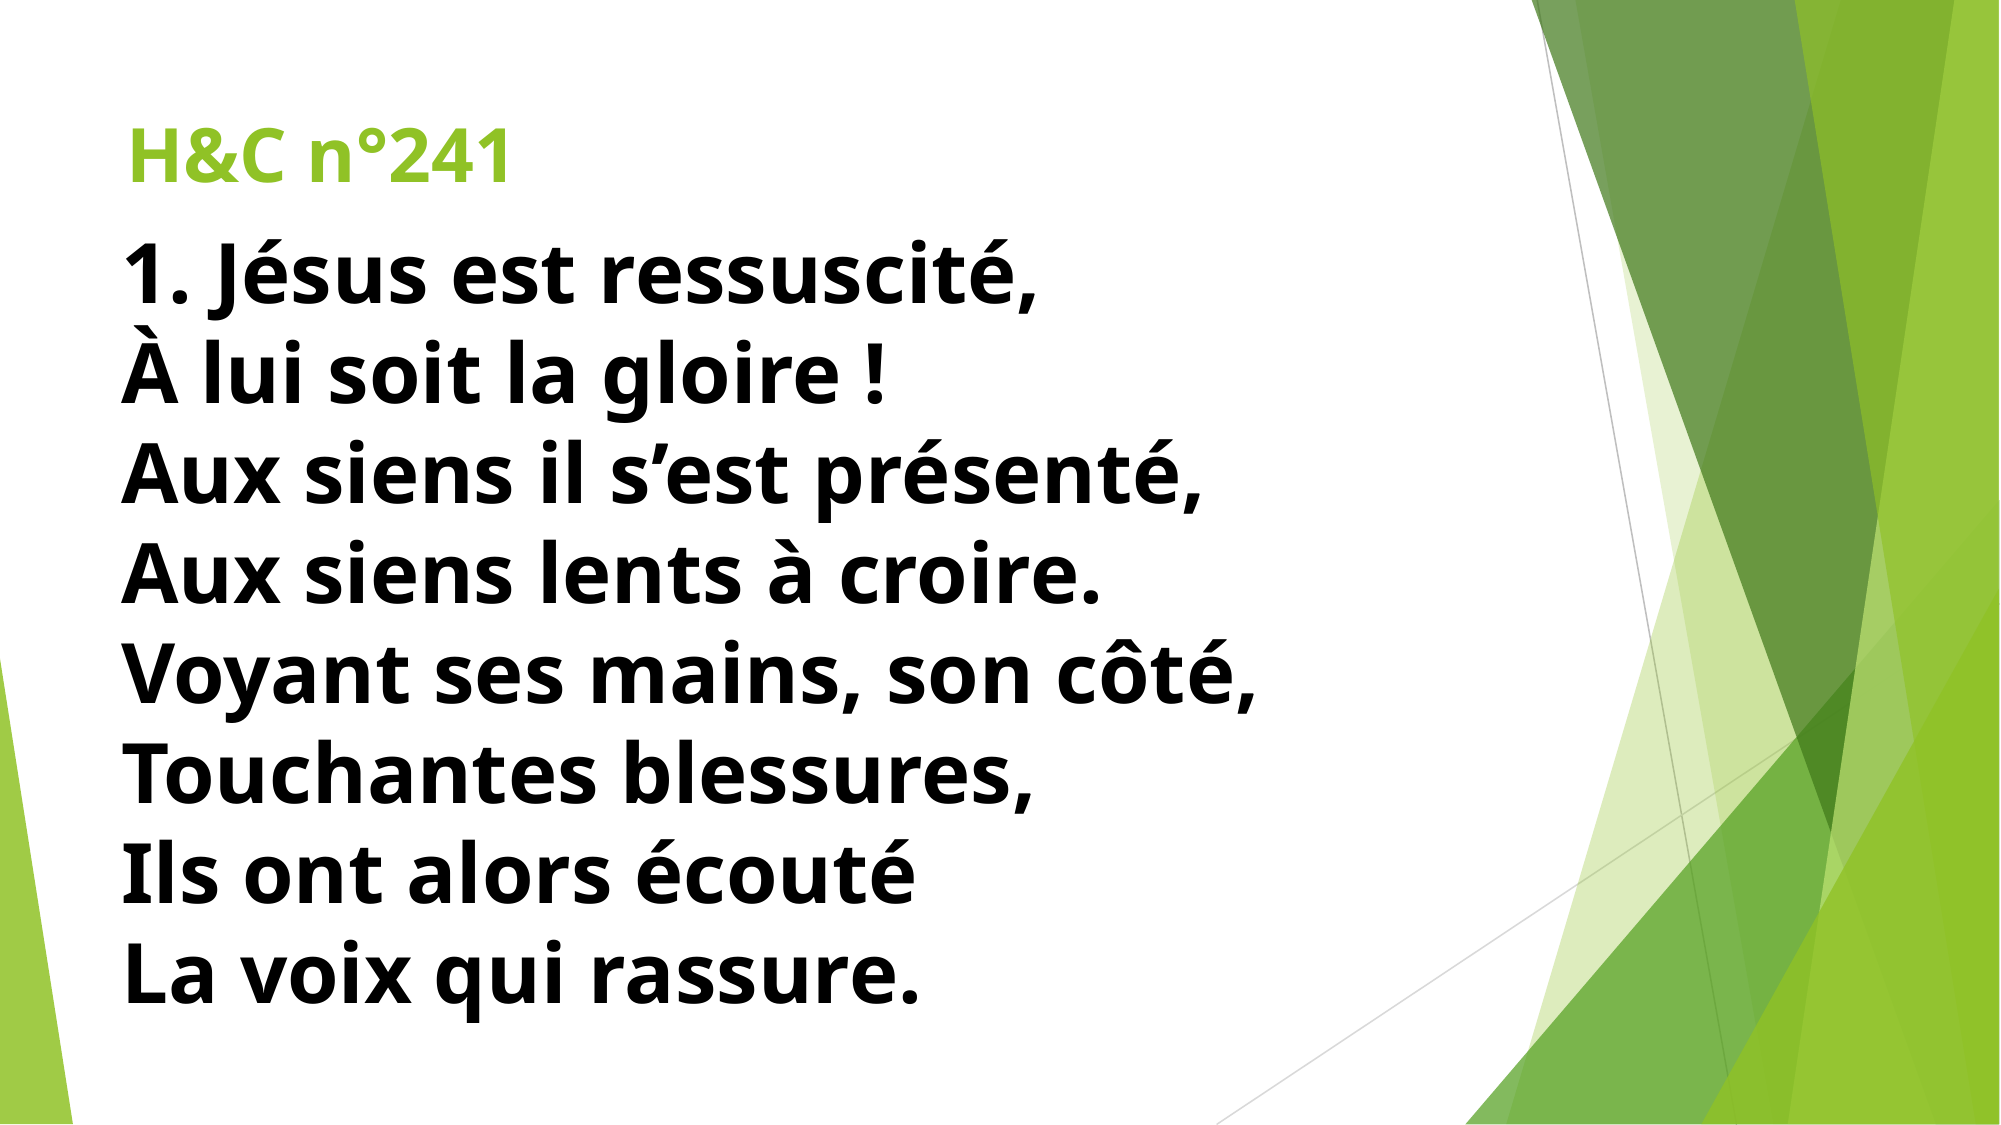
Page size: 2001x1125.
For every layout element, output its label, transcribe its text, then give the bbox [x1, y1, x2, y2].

text_box 1. Jésus est ressuscité, À lui soit la gloire ! Aux siens il s’est présenté, Aux siens lents à croire. Voyant ses mains, son côté, Touchantes blessures, Ils ont alors écouté La voix qui rassure. [106, 212, 1961, 1074]
text_box H&C n°241 [111, 99, 1522, 212]
